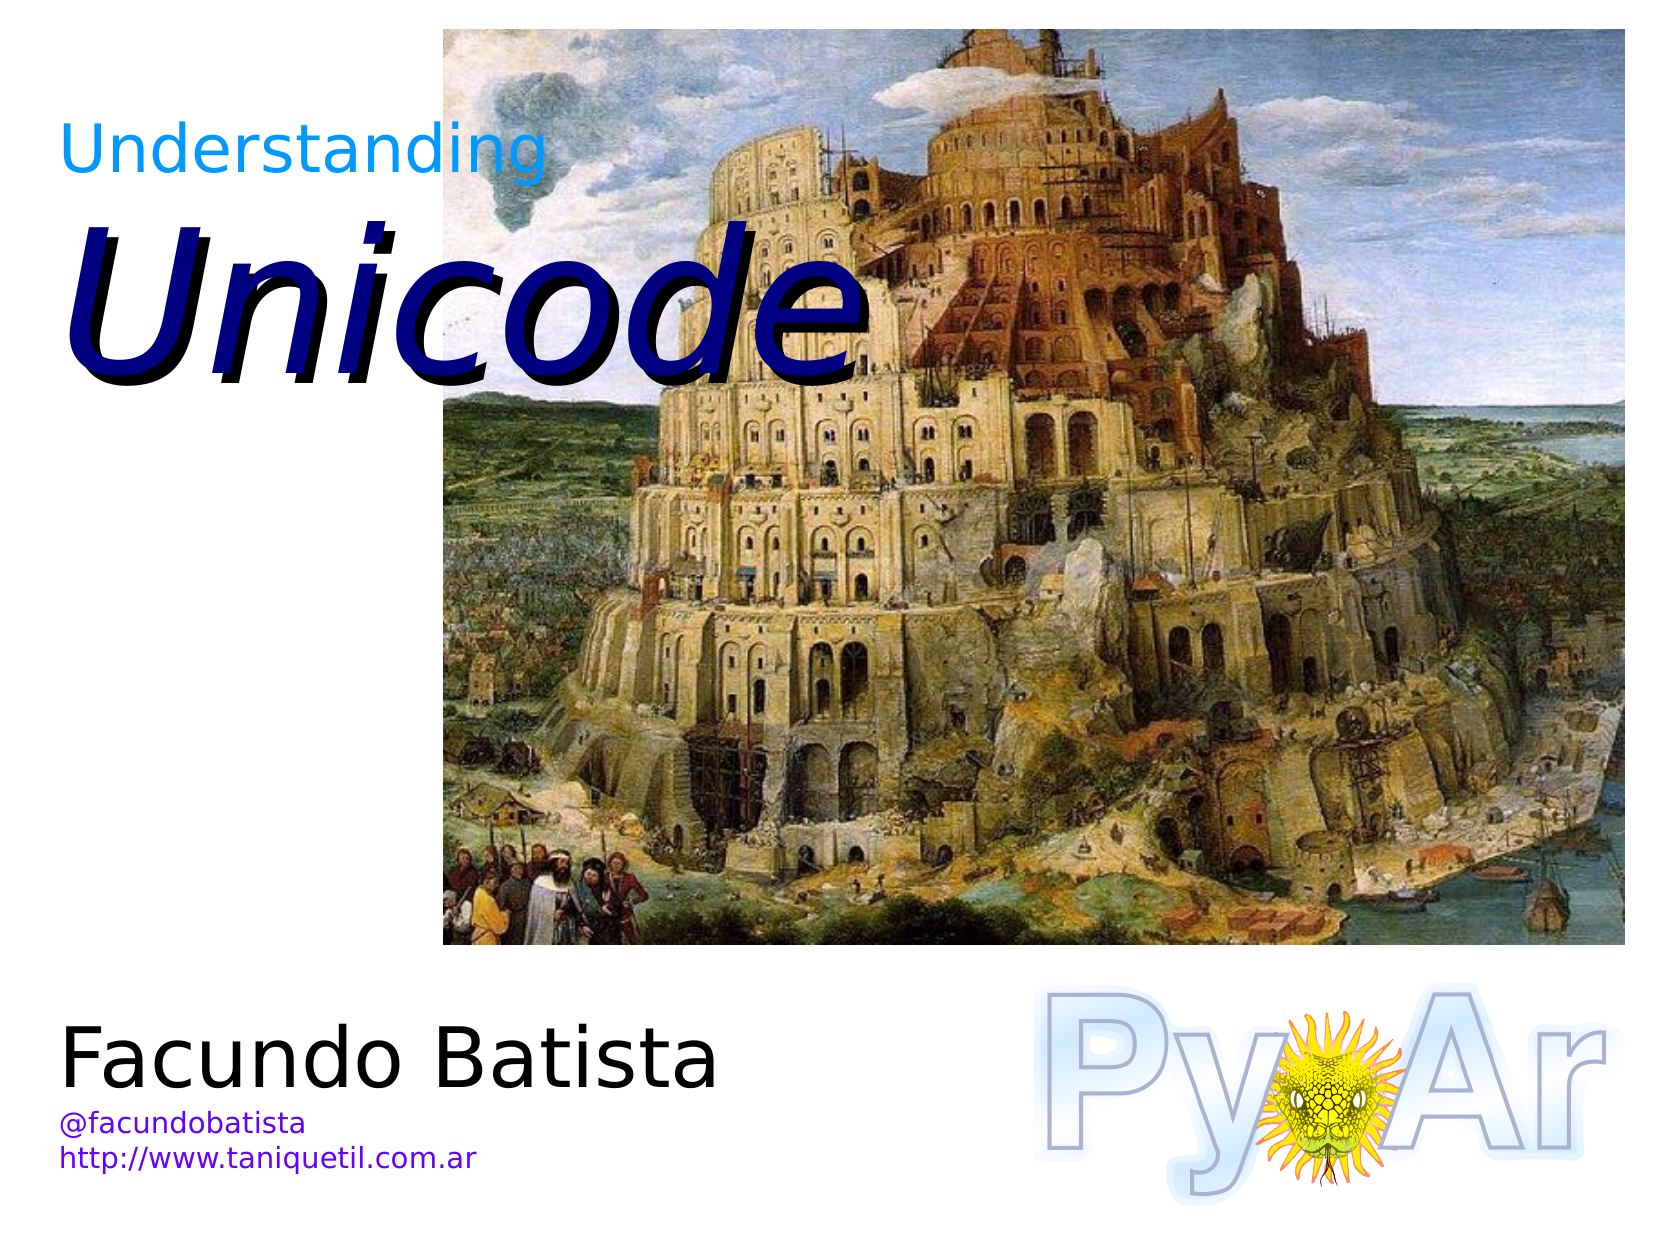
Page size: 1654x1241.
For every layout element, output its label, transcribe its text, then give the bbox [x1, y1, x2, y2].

title Facundo Batista @facundobatista http://www.taniquetil.com.ar [59, 944, 768, 1241]
picture [443, 29, 1625, 945]
picture [1033, 948, 1625, 1211]
title Understanding Unicode [59, 59, 1548, 473]
